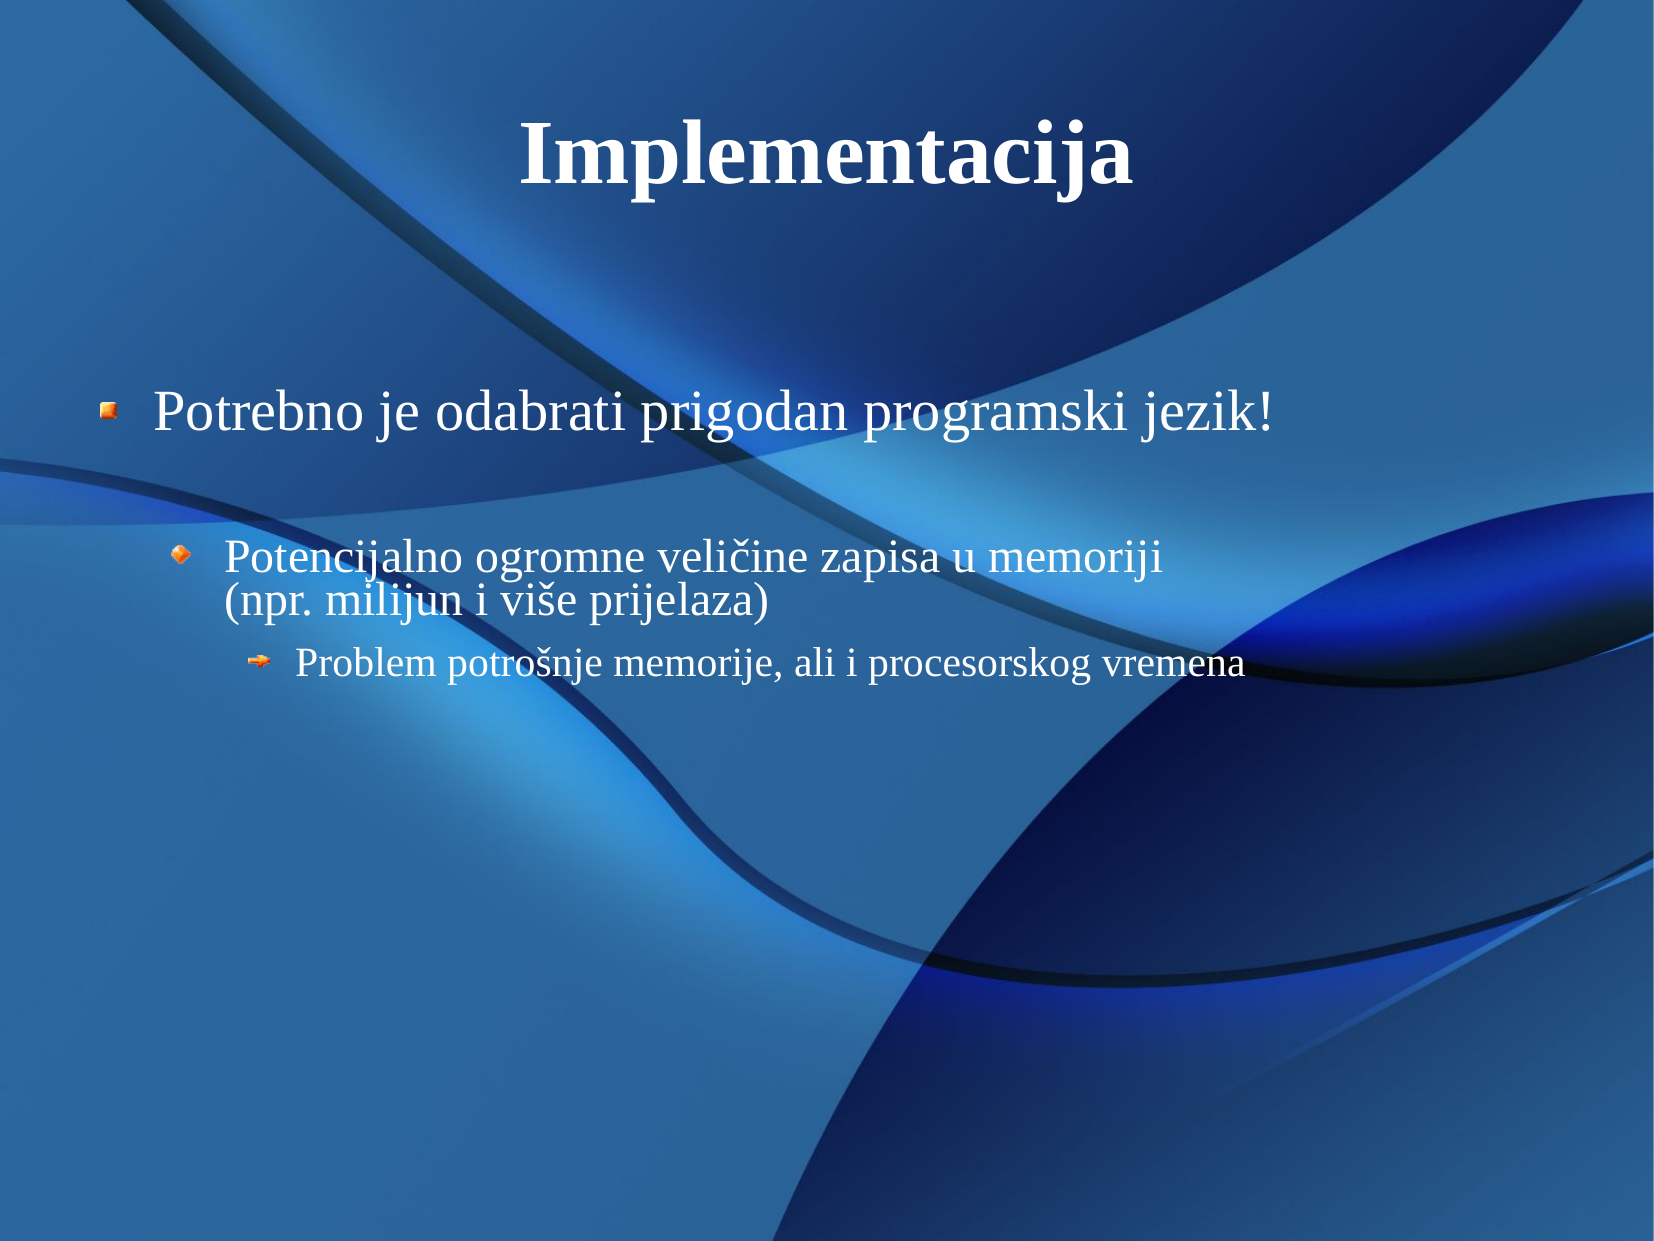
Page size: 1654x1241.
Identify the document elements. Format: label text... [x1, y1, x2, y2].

list Potrebno je odabrati prigodan programski jezik! Potencijalno ogromne veličine zapisa u memoriji (npr. milijun i više prijelaza) Problem potrošnje memorije, ali i procesorskog vremena [82, 284, 1418, 1088]
picture [0, 0, 1654, 1241]
title Implementacija [82, 49, 1571, 257]
